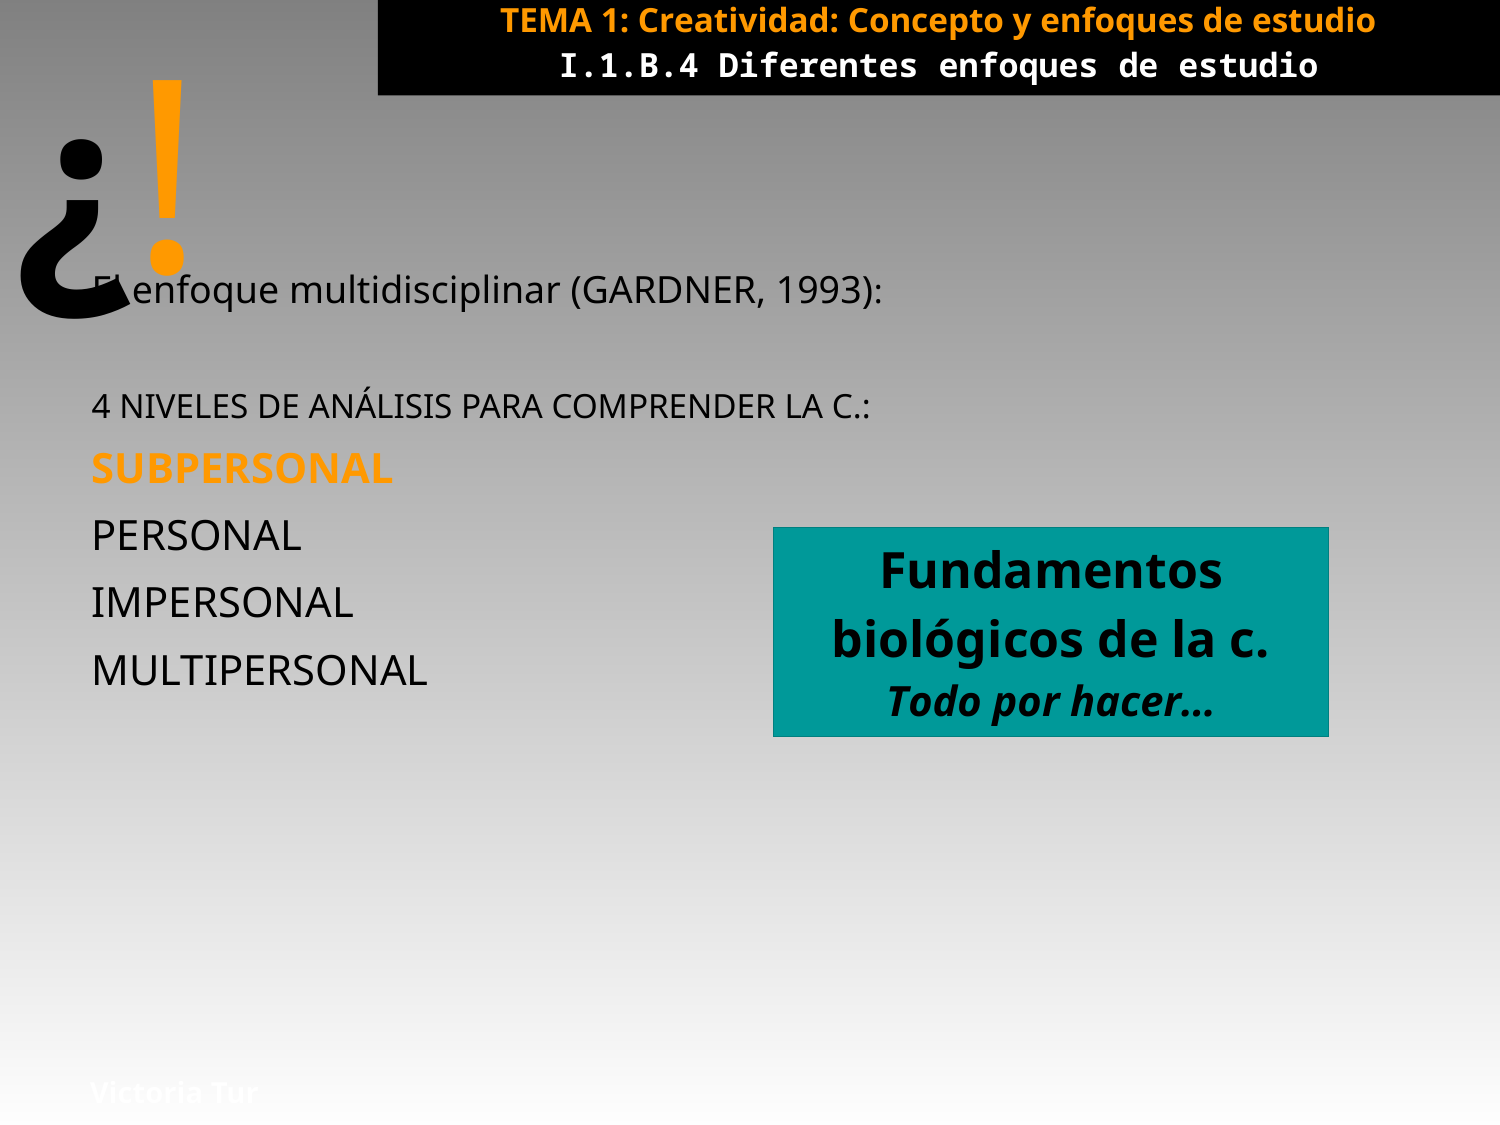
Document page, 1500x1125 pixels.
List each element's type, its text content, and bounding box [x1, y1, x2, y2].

text_box Fundamentos biológicos de la c. Todo por hacer… [773, 527, 1329, 737]
text_box TEMA 1: Creatividad: Concepto y enfoques de estudio I.1.B.4 Diferentes enfoques de estudio [377, 0, 1500, 96]
list El enfoque multidisciplinar (GARDNER, 1993): 4 NIVELES DE ANÁLISIS PARA COMPRENDER LA C.: SUBPERSONAL PERSONAL IMPERSONAL MULTIPERSONAL [76, 255, 1427, 998]
